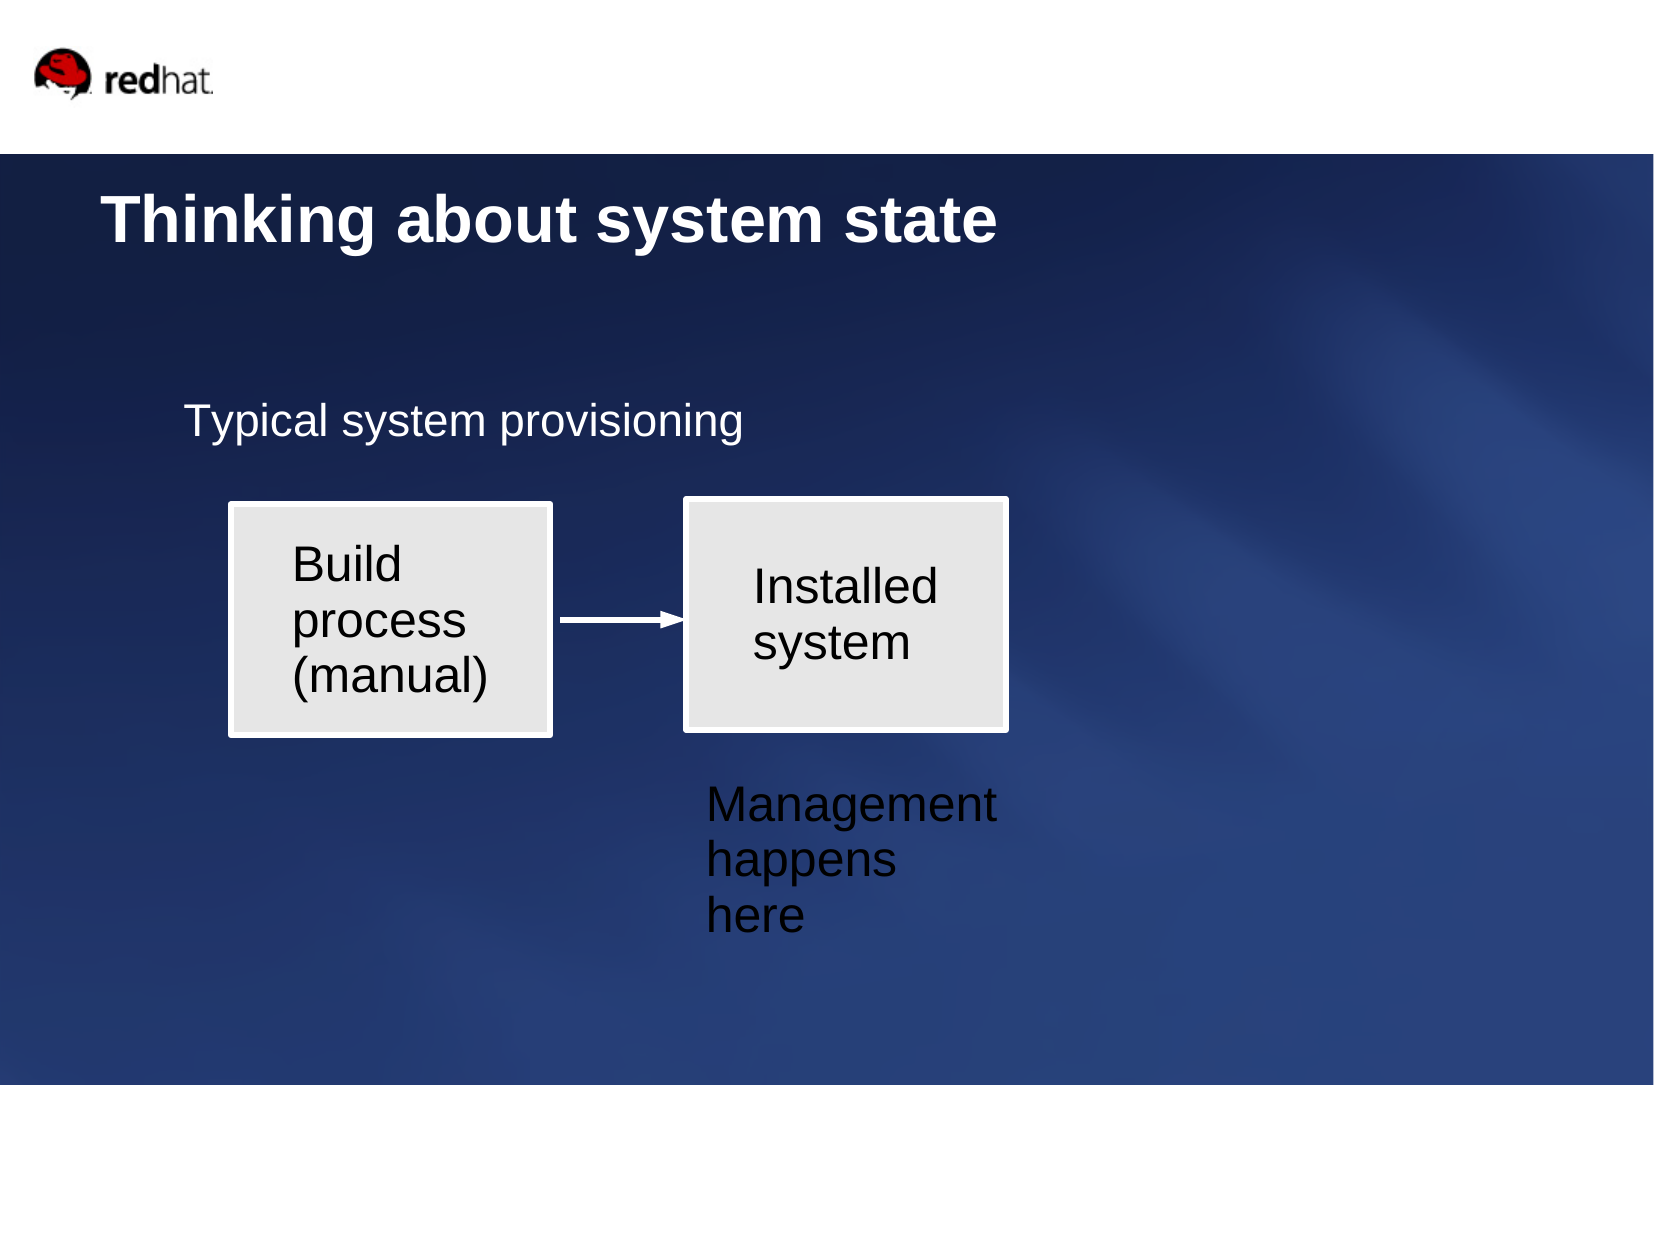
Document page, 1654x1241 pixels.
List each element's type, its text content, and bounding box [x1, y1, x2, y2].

list Typical system provisioning [183, 395, 830, 464]
picture [0, 154, 1654, 1085]
text_box Build process (manual) [230, 504, 551, 736]
text_box Management happens here [705, 775, 998, 999]
text_box Installed system [686, 498, 1006, 730]
picture [33, 46, 213, 108]
title Thinking about system state [100, 164, 1506, 275]
